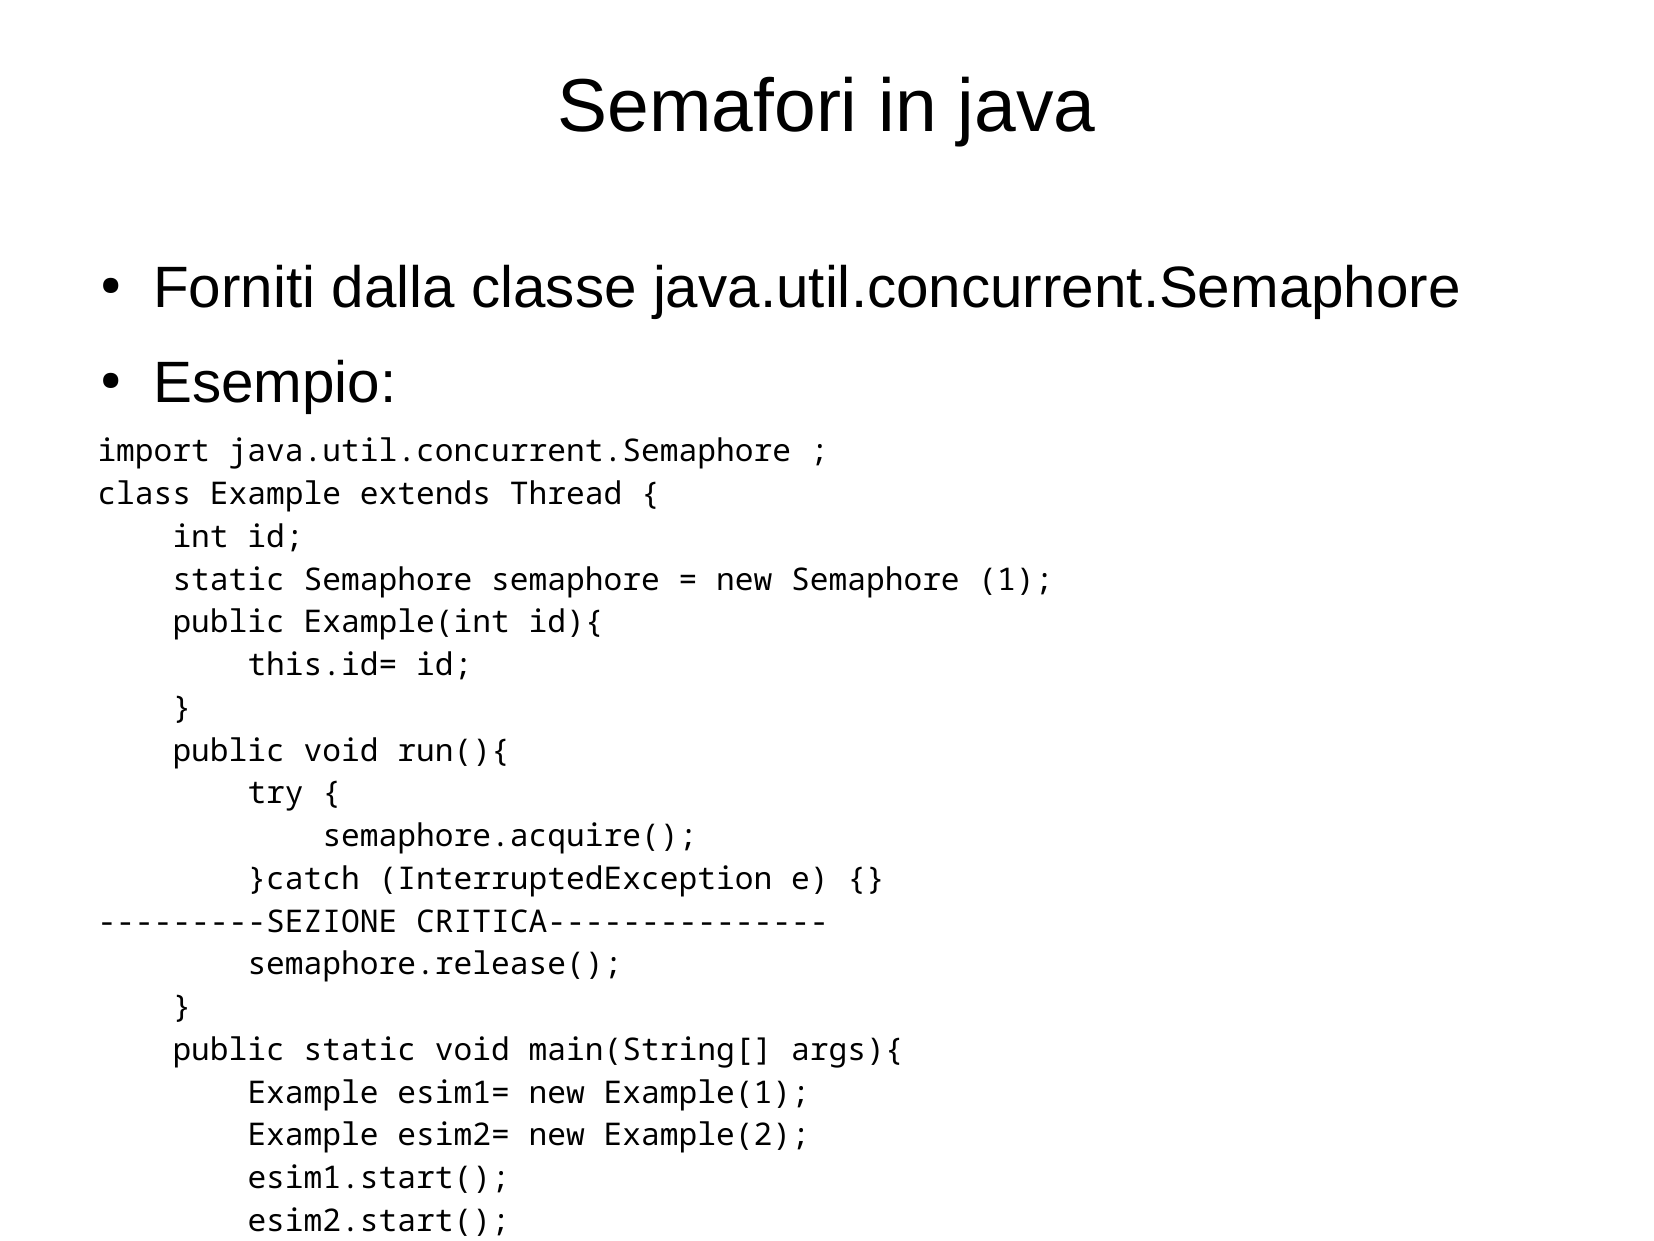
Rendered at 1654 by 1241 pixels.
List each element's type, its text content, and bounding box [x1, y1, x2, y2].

list Forniti dalla classe java.util.concurrent.Semaphore Esempio: [82, 254, 1538, 420]
text_box import java.util.concurrent.Semaphore ; class Example extends Thread { int id; static Semaphore semaphore = new Semaphore (1); public Example(int id){ this.id= id; } public void run(){ try { semaphore.acquire(); }catch (InterruptedException e) {} ---------SEZIONE CRITICA--------------- semaphore.release(); } public static void main(String[] args){ Example esim1= new Example(1); Example esim2= new Example(2); esim1.start(); esim2.start(); } } [82, 420, 1654, 1203]
title Semafori in java [82, 2, 1571, 210]
